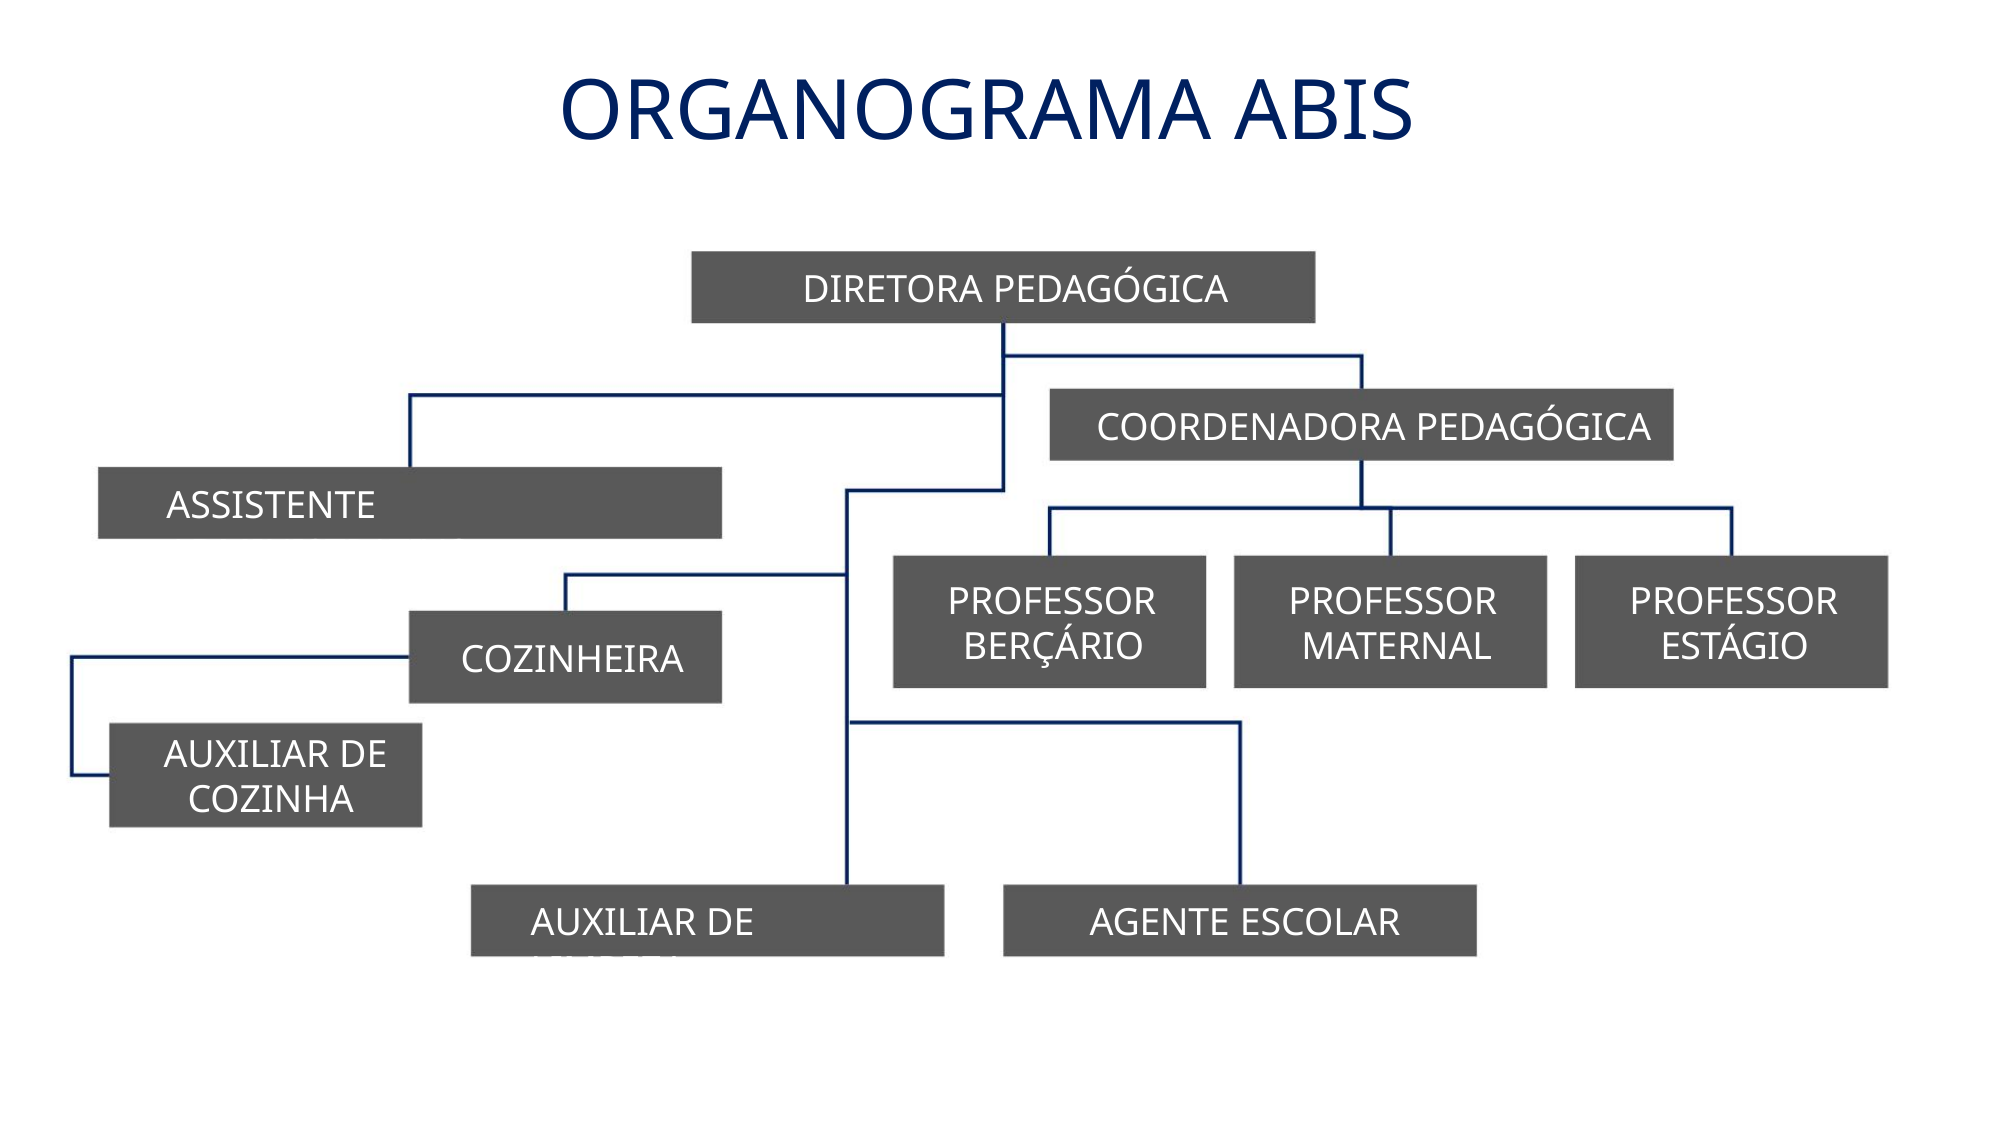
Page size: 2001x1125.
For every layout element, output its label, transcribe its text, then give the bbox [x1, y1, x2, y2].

text_box COZINHEIRA [460, 631, 697, 680]
text_box [0, 0, 2000, 1125]
text_box ORGANOGRAMA ABIS [558, 47, 1465, 157]
text_box PROFESSOR BERÇÁRIO [947, 574, 1178, 668]
text_box DIRETORA PEDAGÓGICA [802, 262, 1230, 311]
text_box COORDENADORA PEDAGÓGICA [1096, 399, 1653, 448]
text_box AUXILIAR DE LIMPEZA [530, 895, 910, 992]
text_box ASSISTENTE ADMINISTRATIVO [166, 477, 679, 575]
text_box PROFESSOR MATERNAL [1288, 574, 1519, 668]
text_box AUXILIAR DE COZINHA [163, 727, 393, 821]
text_box PROFESSOR ESTÁGIO [1629, 574, 1860, 668]
text_box AGENTE ESCOLAR [1089, 895, 1416, 944]
